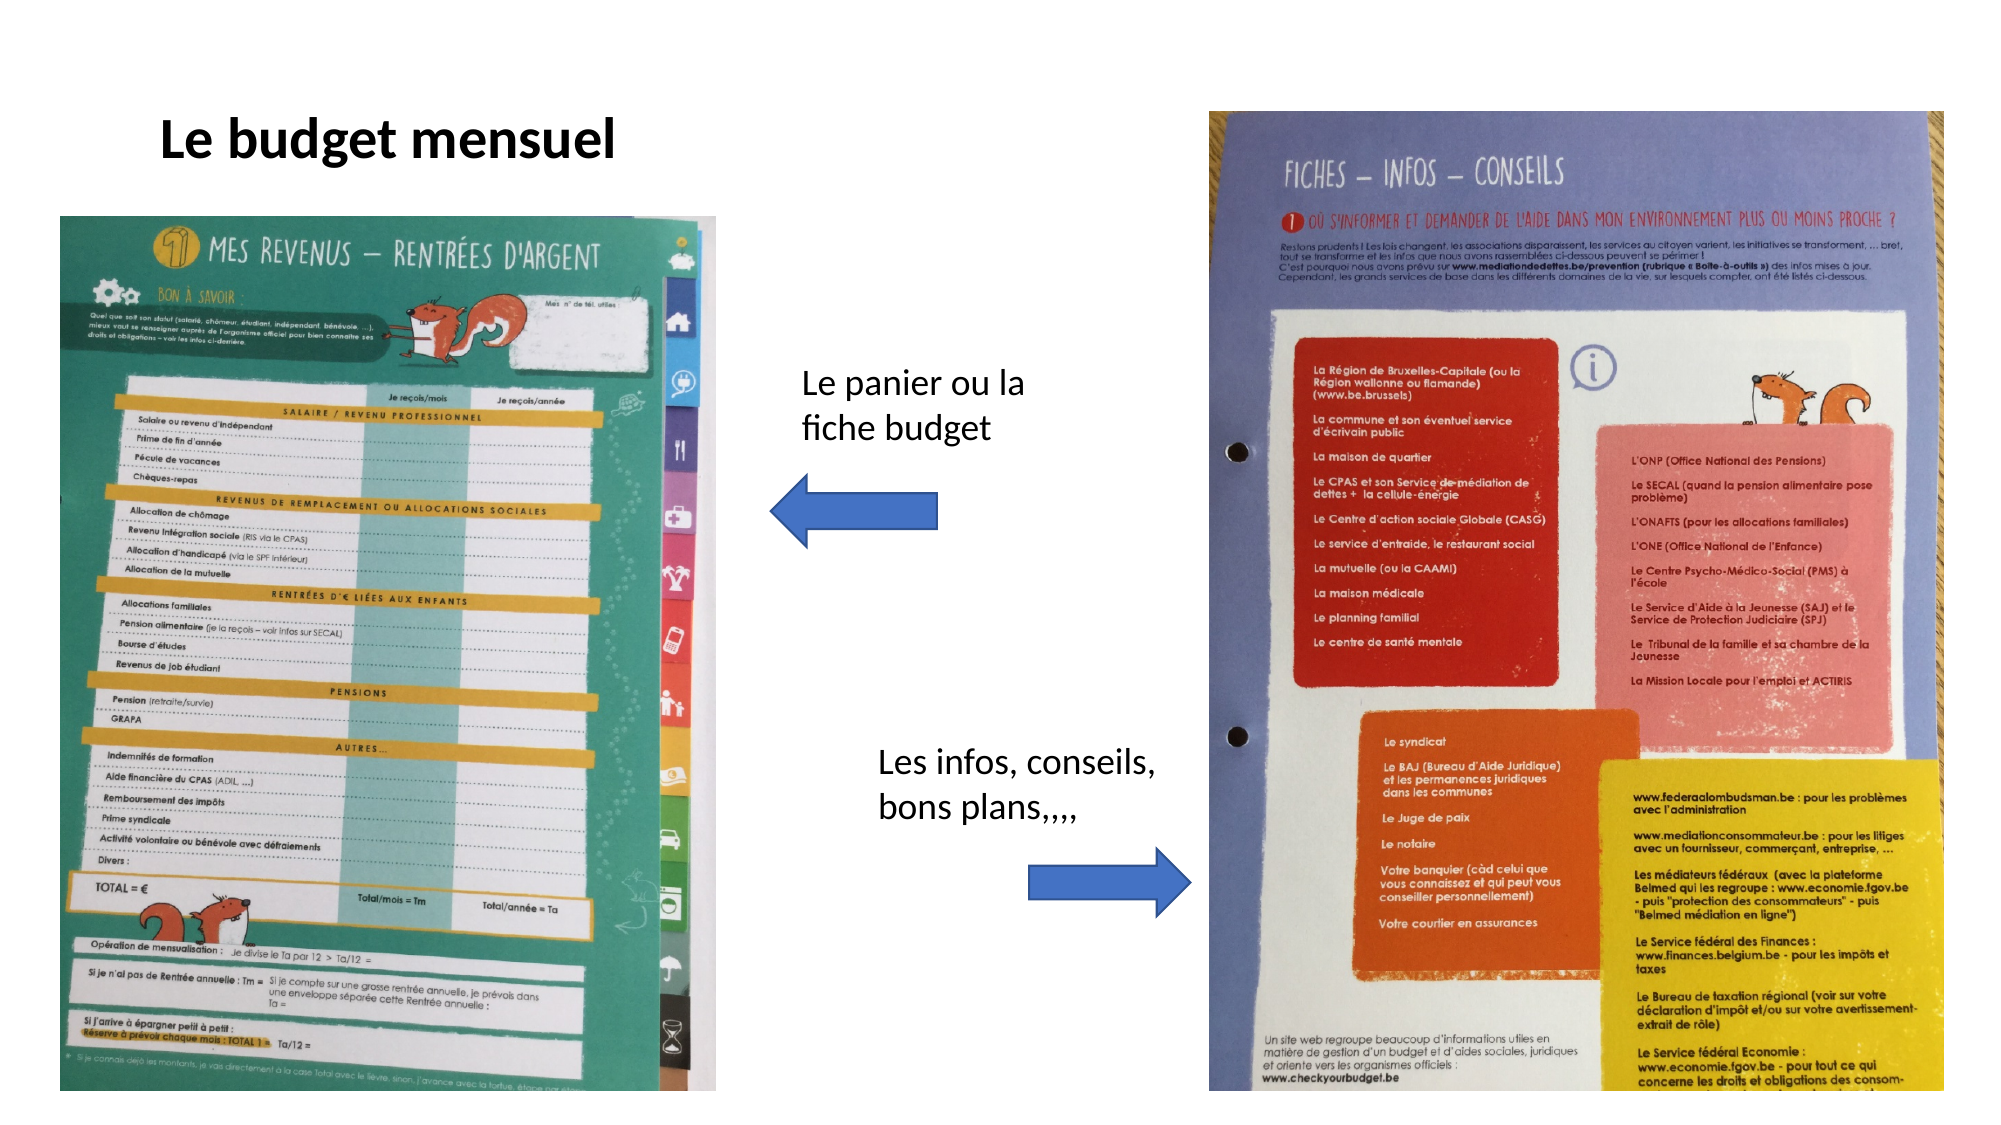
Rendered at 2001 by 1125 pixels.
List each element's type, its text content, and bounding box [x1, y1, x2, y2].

text_box [1029, 848, 1191, 917]
text_box Le panier ou la fiche budget [786, 350, 1104, 457]
picture [1208, 110, 1944, 1091]
text_box Le budget mensuel [145, 92, 753, 179]
text_box [770, 475, 937, 547]
picture [59, 215, 716, 1091]
text_box Les infos, conseils, bons plans,,,, [863, 729, 1173, 836]
